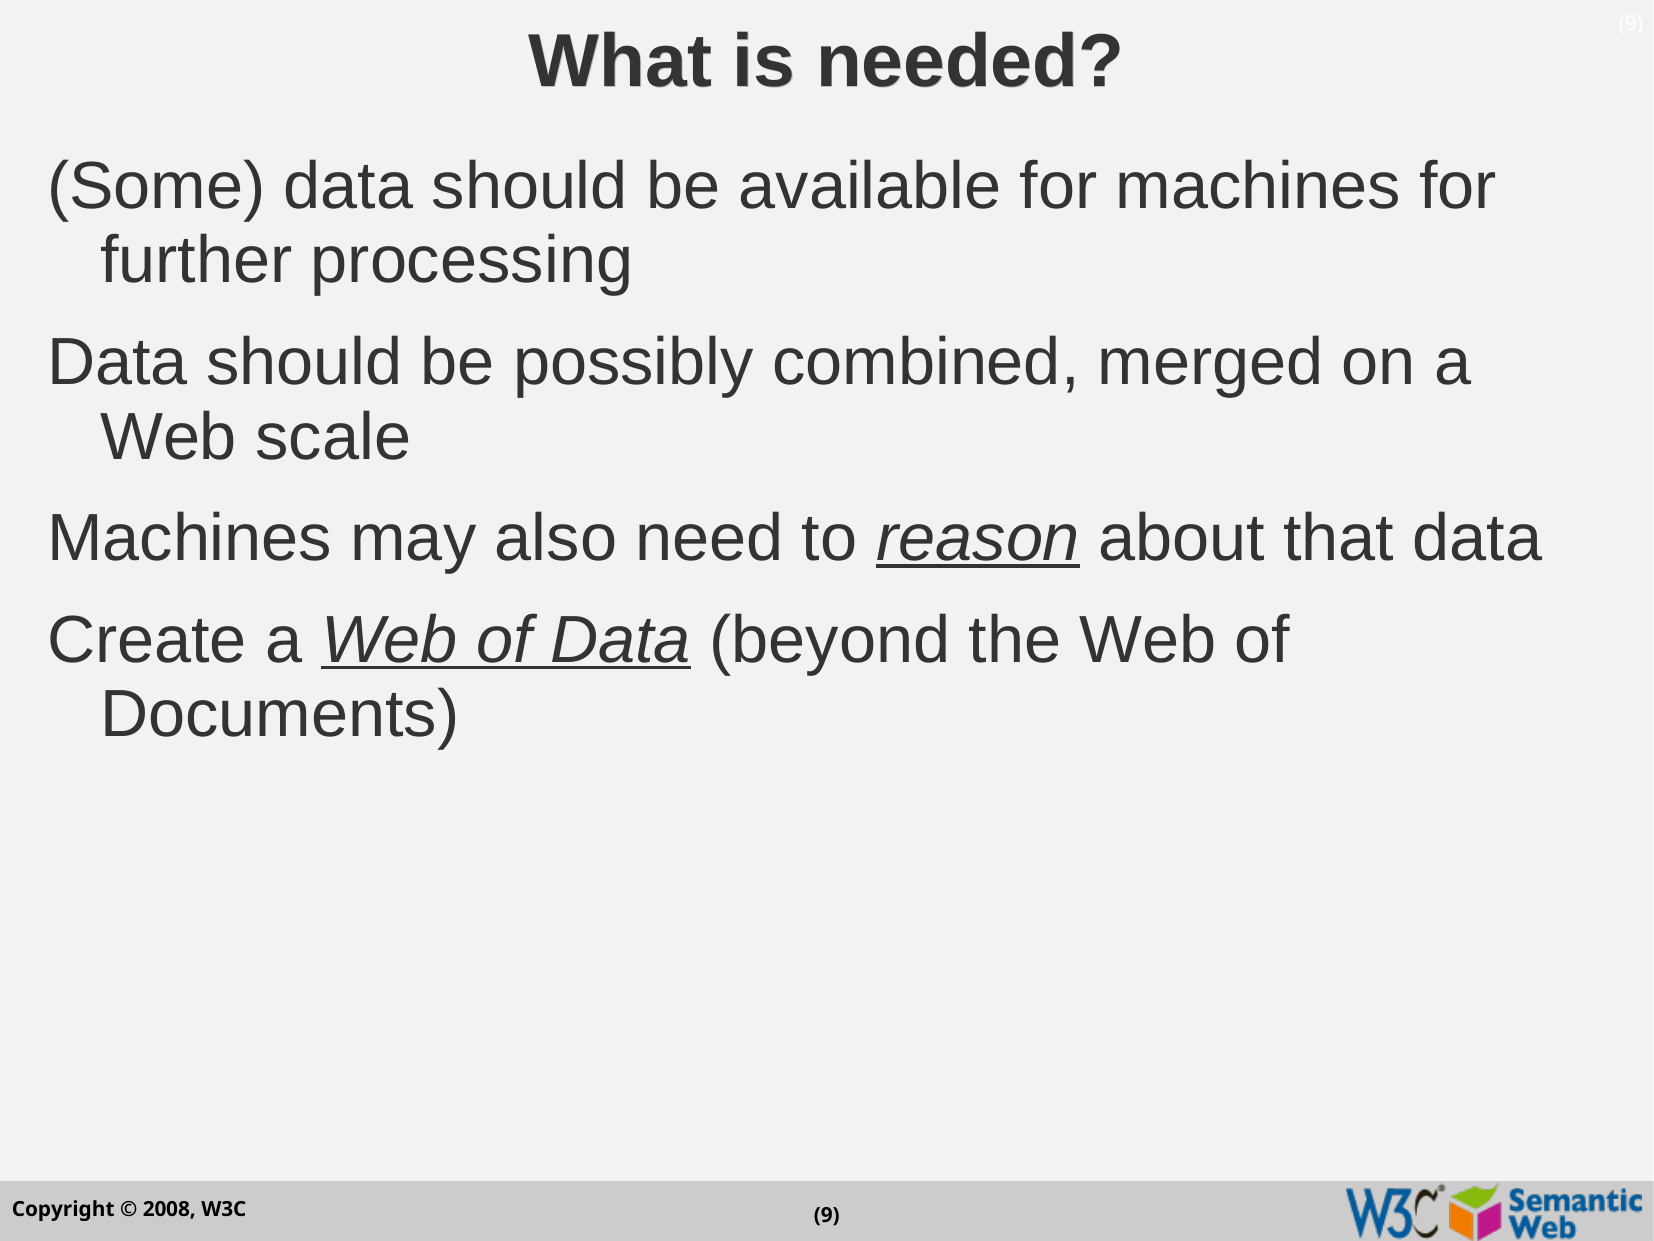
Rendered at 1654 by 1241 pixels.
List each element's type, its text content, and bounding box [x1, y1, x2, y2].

list (Some) data should be available for machines for further processing Data should be possibly combined, merged on a Web scale Machines may also need to reason about that data Create a Web of Data (beyond the Web of Documents) [29, 147, 1624, 1134]
picture [1346, 1181, 1642, 1241]
title What is needed? [0, 0, 1654, 119]
